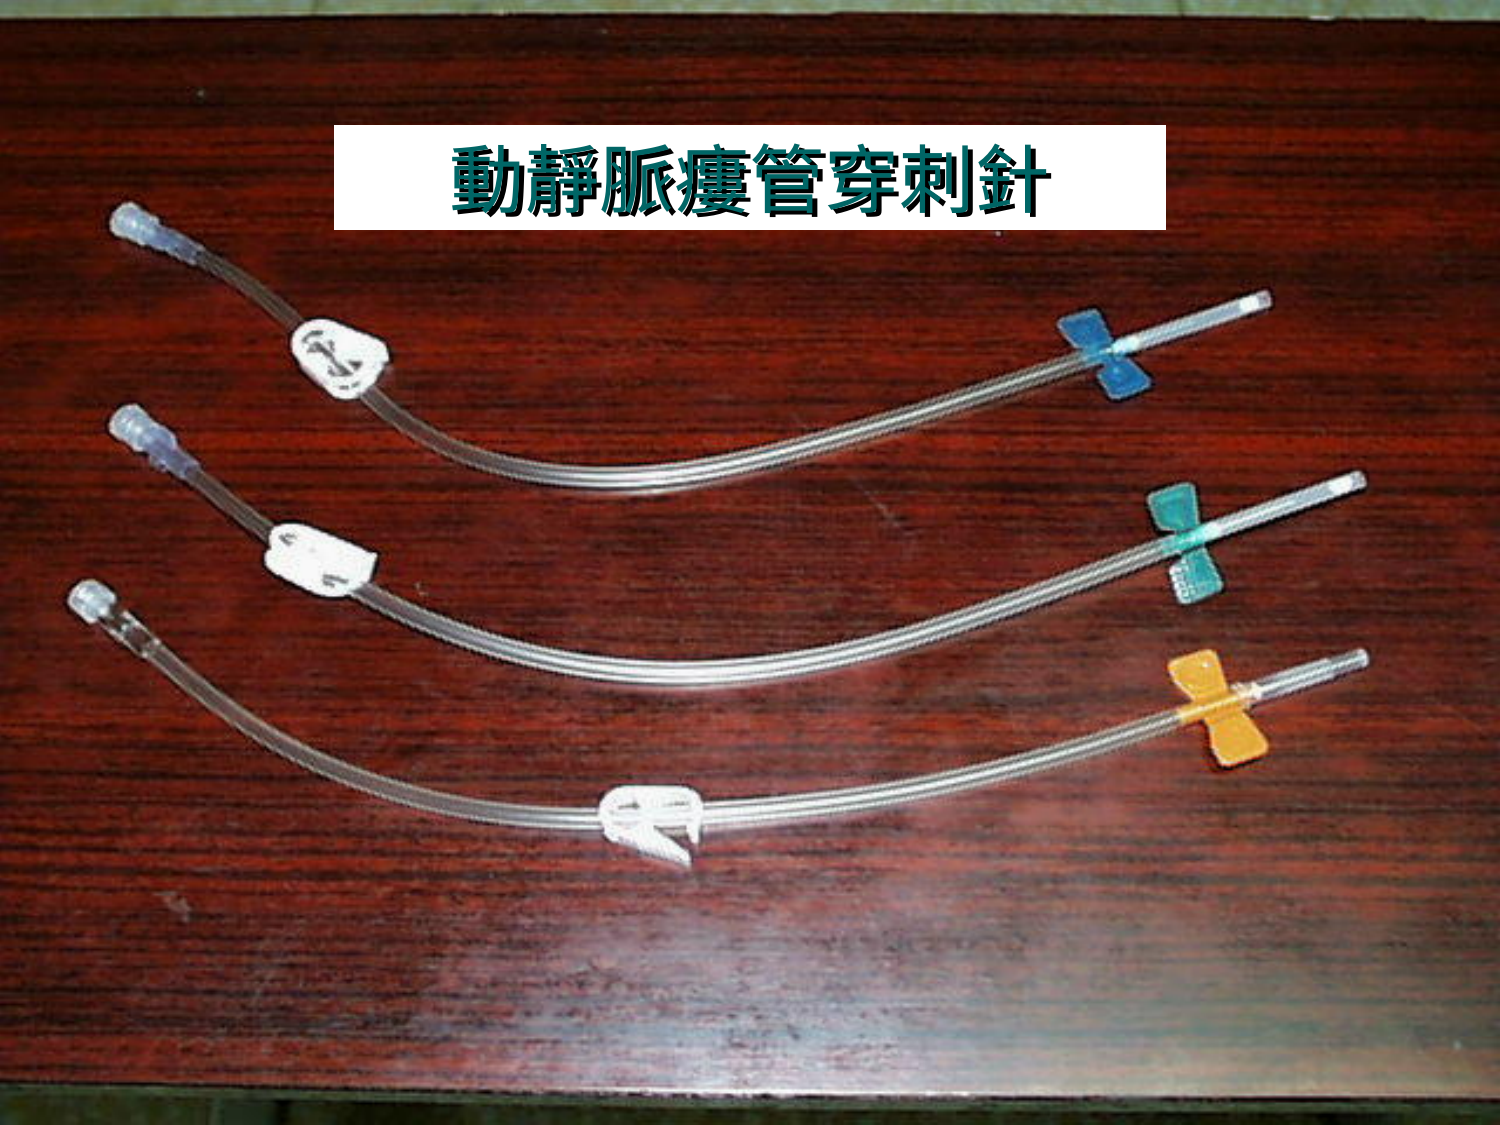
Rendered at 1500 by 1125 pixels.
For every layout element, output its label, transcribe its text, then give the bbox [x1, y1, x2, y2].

picture [0, 0, 1500, 1125]
text_box 動靜脈瘻管穿刺針 [334, 125, 1166, 230]
